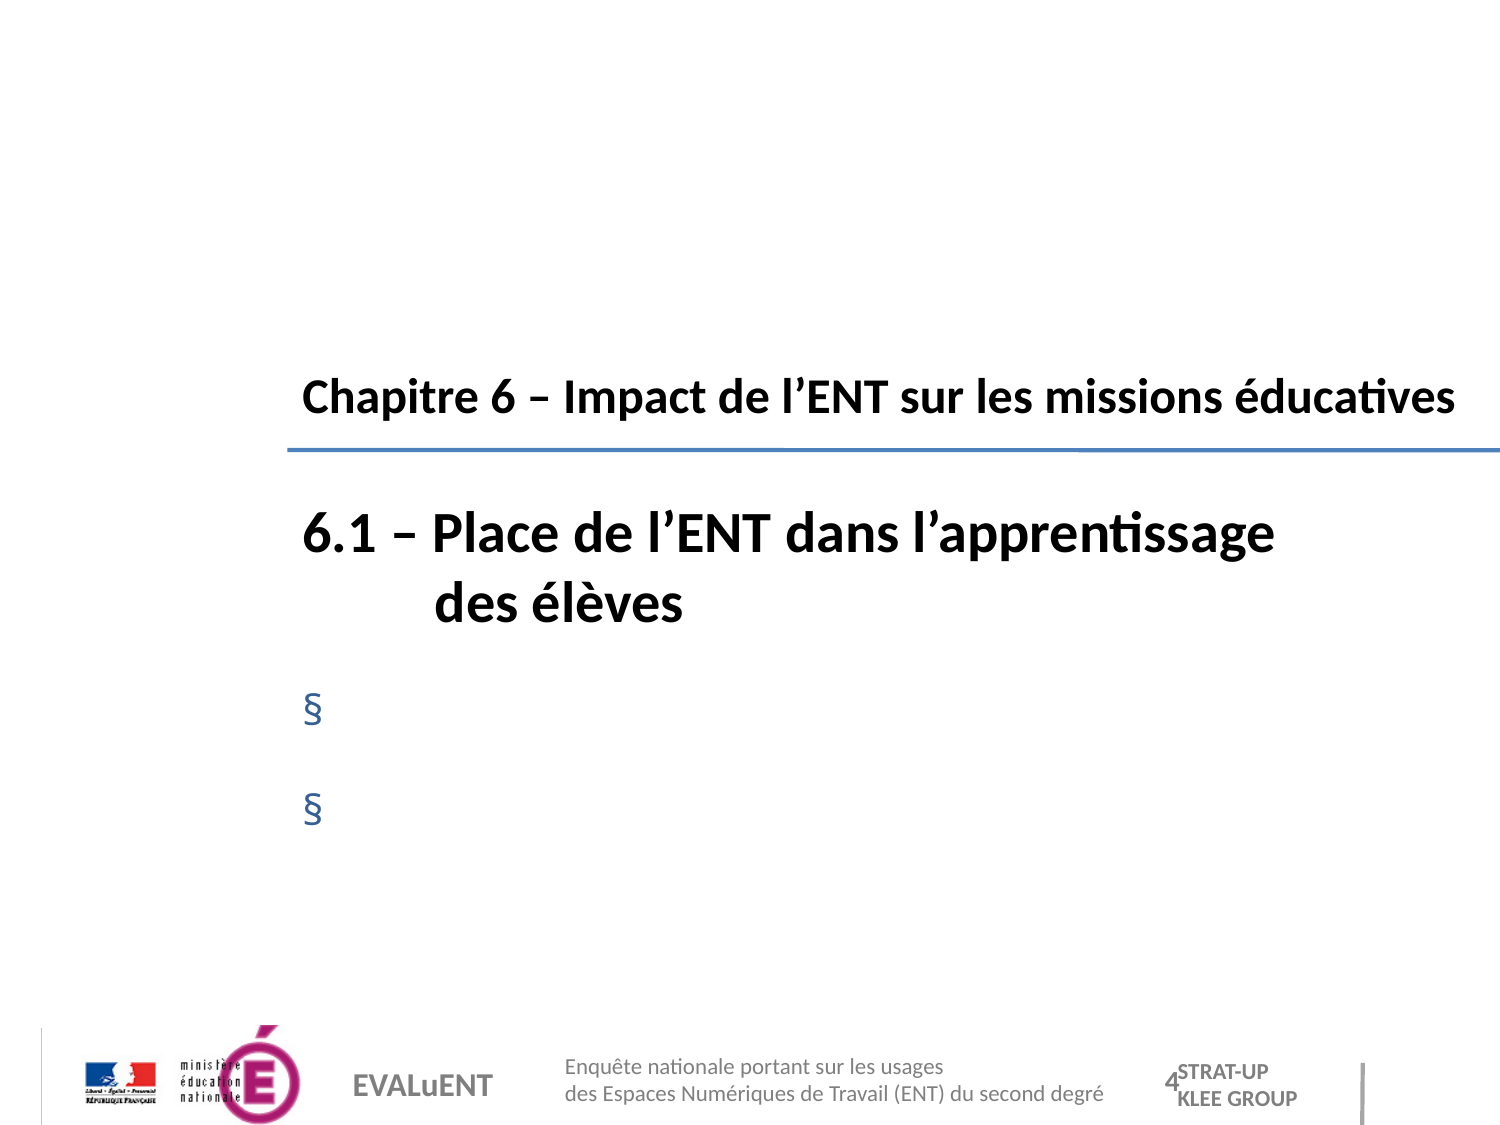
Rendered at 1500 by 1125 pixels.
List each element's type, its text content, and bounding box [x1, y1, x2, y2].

text_box Chapitre 6 – Impact de l’ENT sur les missions éducatives 6.1 – Place de l’ENT dans l’apprentissage des élèves [287, 356, 1500, 838]
text_box [1074, 1050, 1426, 1110]
